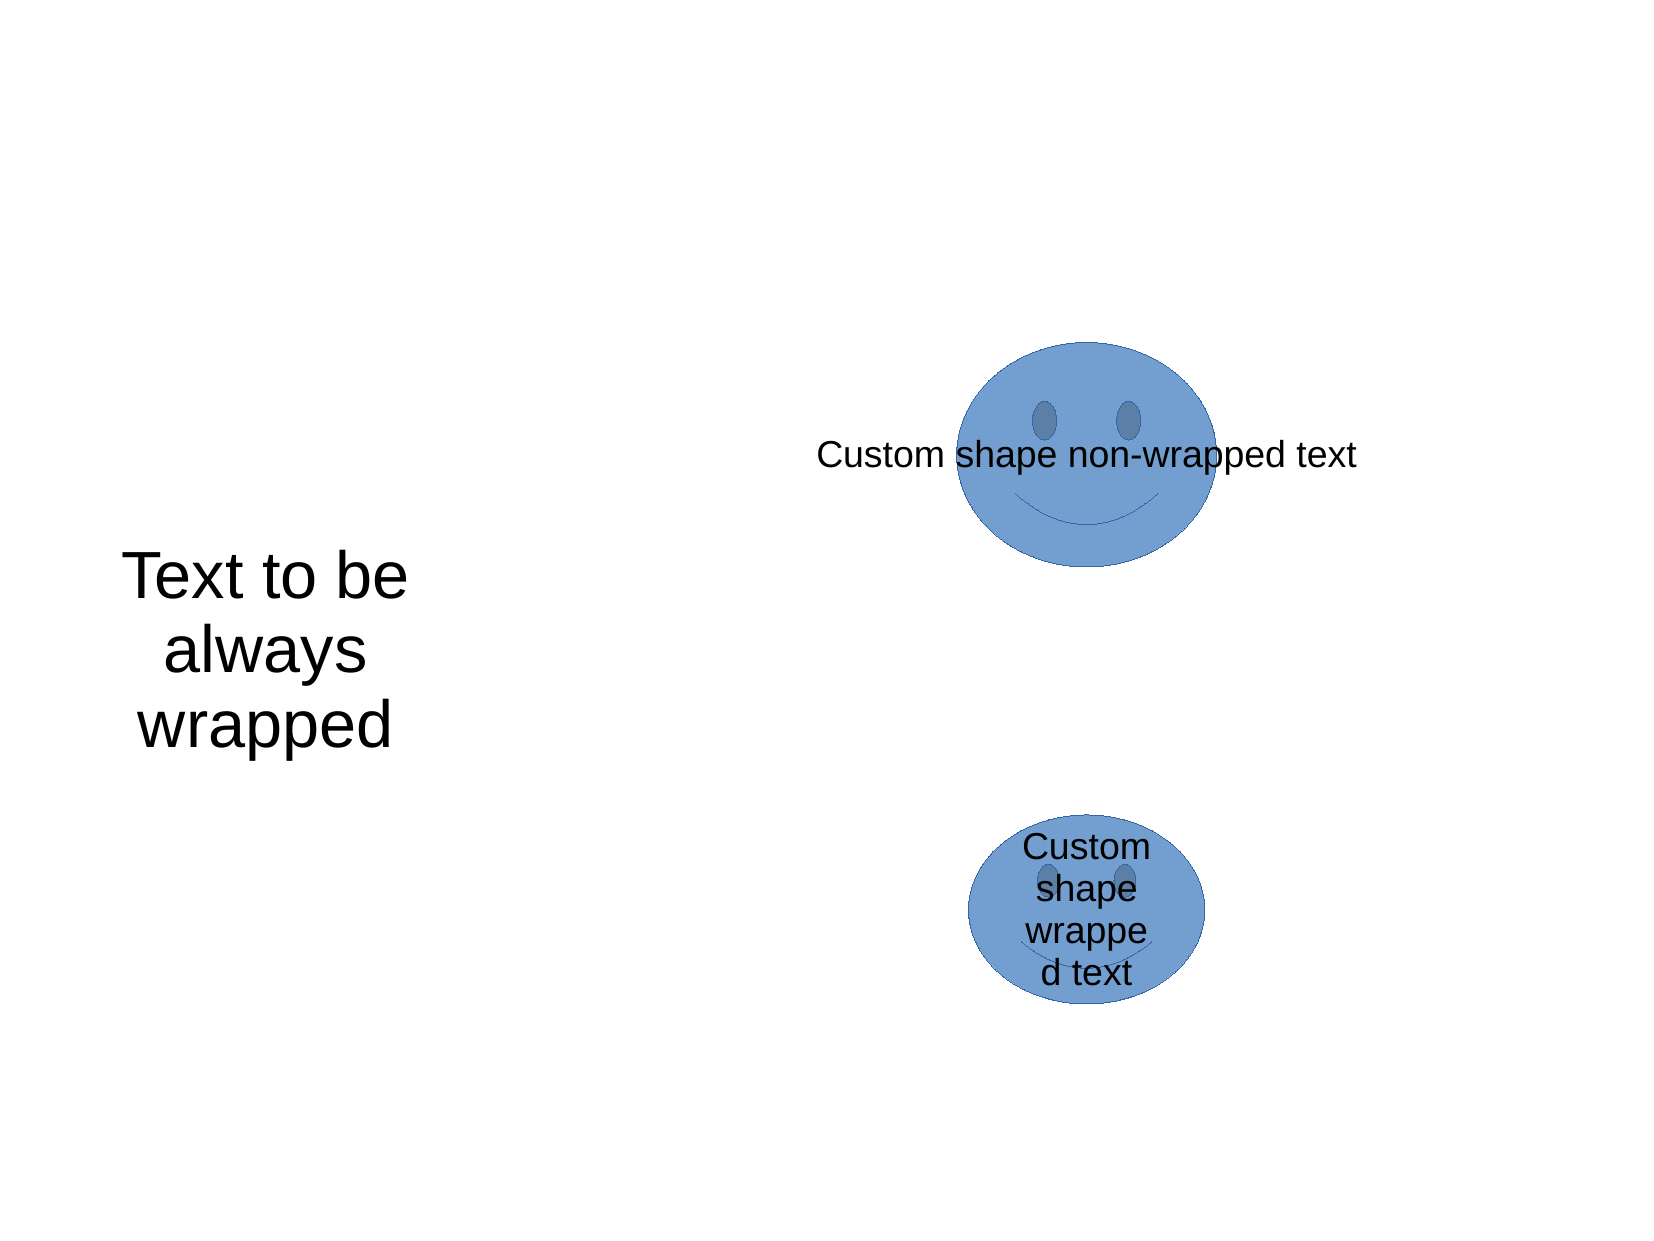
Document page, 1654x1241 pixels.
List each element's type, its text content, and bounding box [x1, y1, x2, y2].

text_box Custom shape non-wrapped text [956, 342, 1217, 567]
subtitle Text to be always wrapped [82, 290, 449, 1010]
text_box Custom shape wrapped text [968, 814, 1205, 1004]
